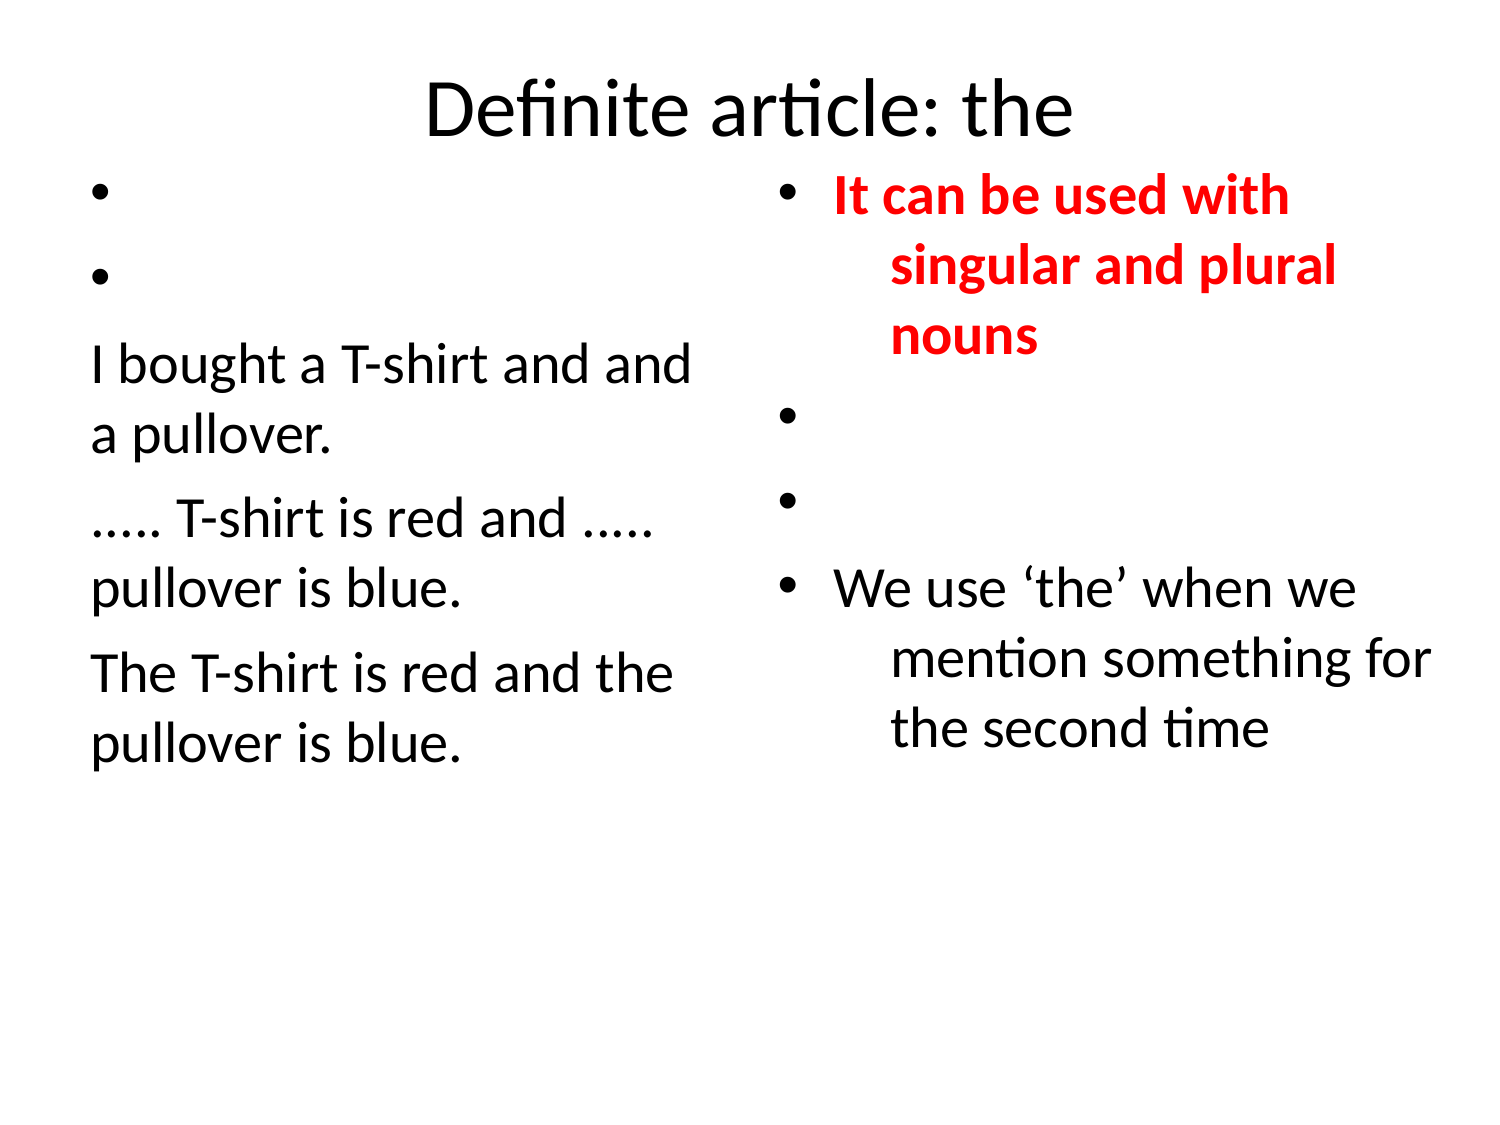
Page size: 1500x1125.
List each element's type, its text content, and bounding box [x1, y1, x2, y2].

list It can be used with singular and plural nouns We use ‘the’ when we mention something for the second time [762, 149, 1483, 1083]
list I bought a T-shirt and and a pullover. ..... T-shirt is red and ..... pullover is blue. The T-shirt is red and the pullover is blue. [75, 149, 738, 1095]
title Definite article: the [75, 45, 1426, 161]
